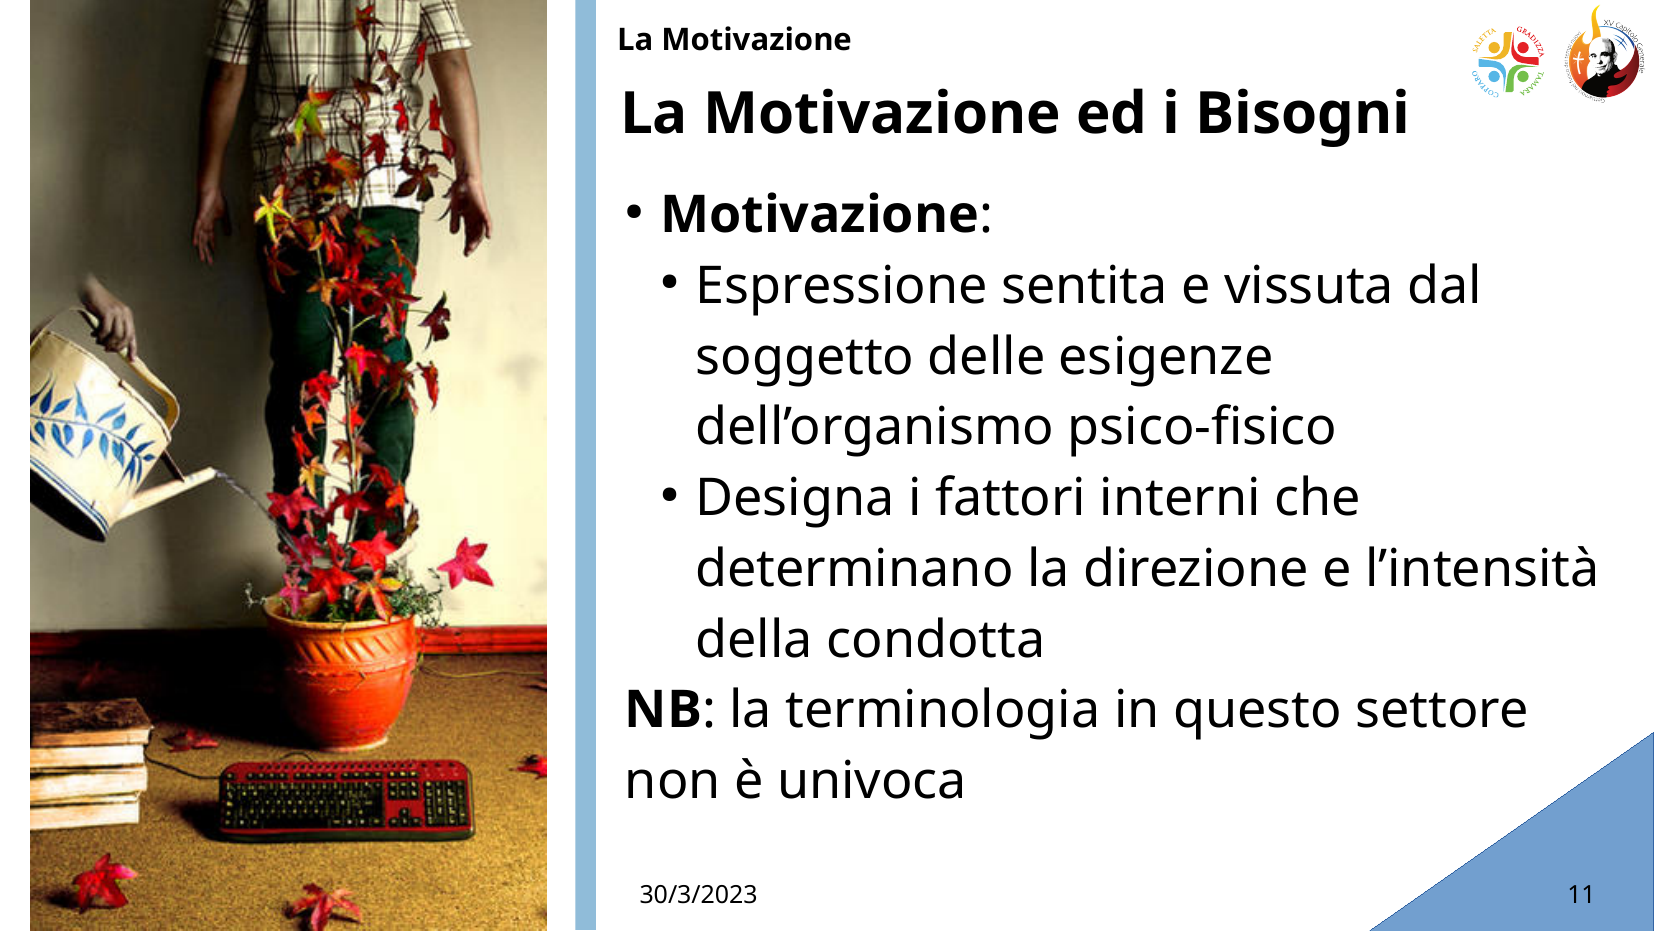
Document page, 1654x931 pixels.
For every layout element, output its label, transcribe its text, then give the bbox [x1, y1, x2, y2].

picture [1563, 4, 1646, 103]
title La Motivazione ed i Bisogni [620, 70, 1617, 142]
picture [30, 0, 547, 931]
subtitle Motivazione: Espressione sentita e vissuta dal soggetto delle esigenze dell’organismo psico-fisico Designa i fattori interni che determinano la direzione e l’intensità della condotta NB: la terminologia in questo settore non è univoca [624, 177, 1602, 873]
text_box La Motivazione [602, 9, 1335, 63]
